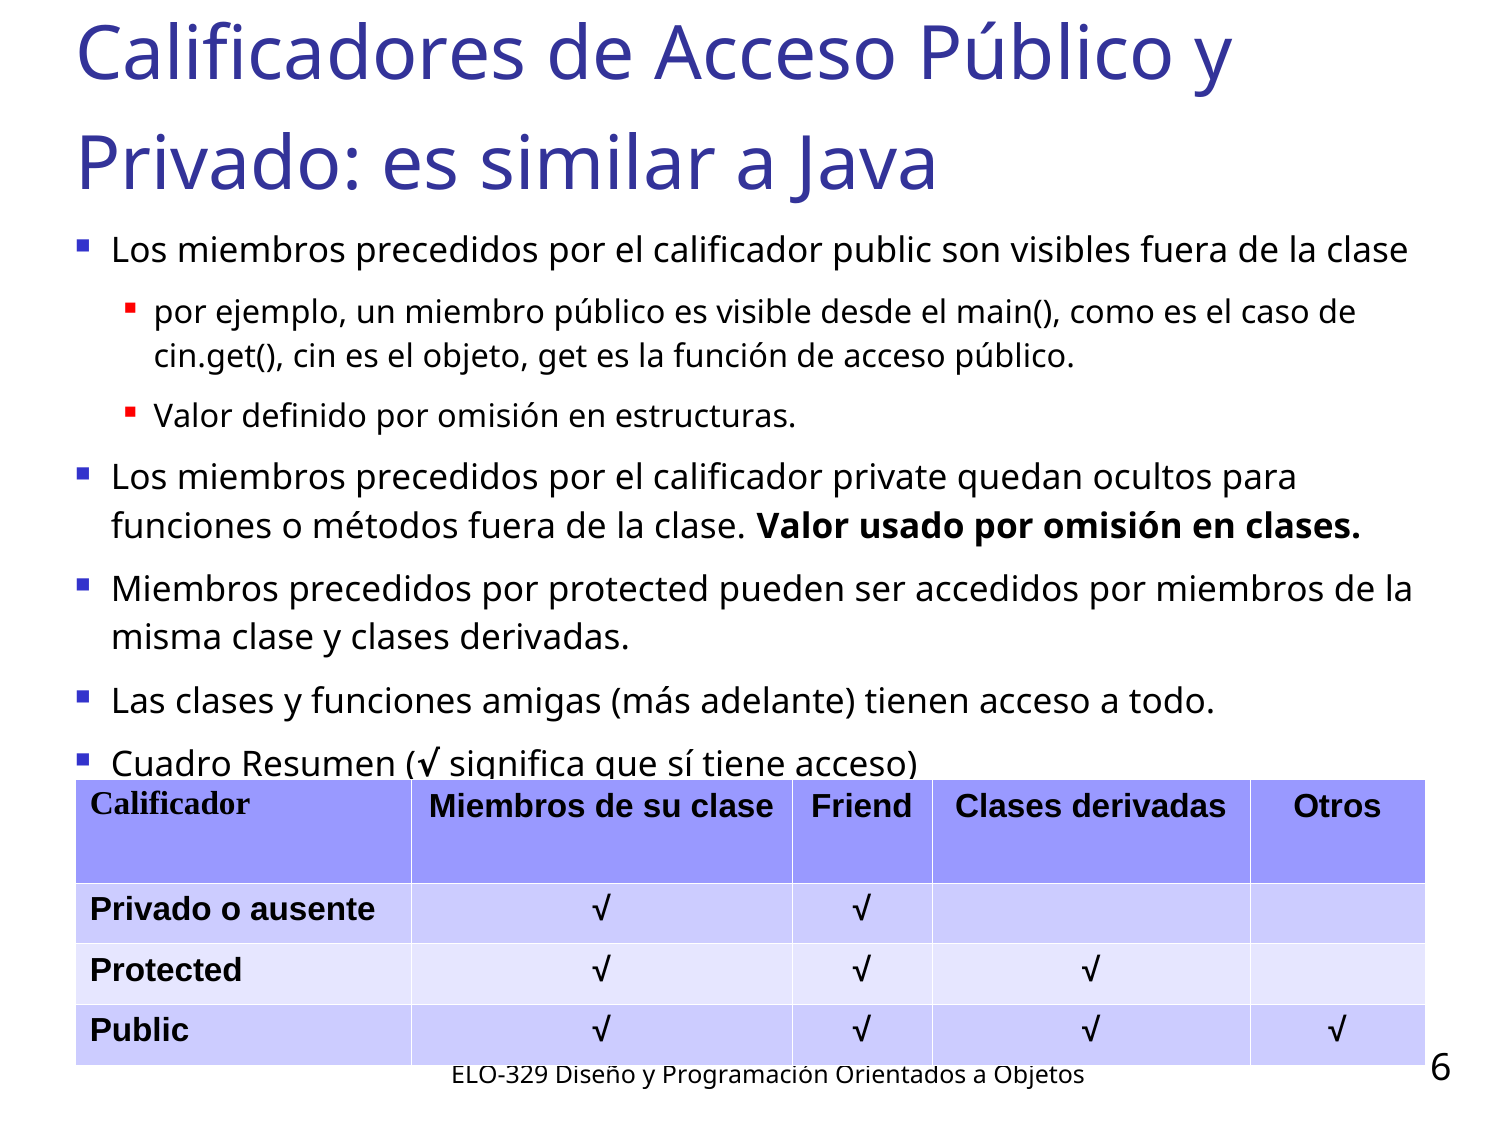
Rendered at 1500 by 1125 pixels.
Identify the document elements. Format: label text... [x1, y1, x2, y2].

table_cell Protected [76, 944, 411, 1004]
table_cell [1251, 884, 1425, 943]
table_header Miembros de su clase [412, 780, 792, 883]
table_cell √ [933, 944, 1250, 1004]
table_cell √ [933, 1005, 1250, 1065]
table_header Otros [1251, 780, 1425, 883]
table_cell [933, 884, 1250, 943]
table_cell Public [76, 1005, 411, 1065]
table_header Calificador [76, 780, 411, 883]
title Calificadores de Acceso Público y Privado: es similar a Java [75, 15, 1500, 187]
table_cell √ [1251, 1005, 1425, 1065]
table_header Friend [793, 780, 932, 883]
table_cell √ [412, 884, 792, 943]
table_cell Privado o ausente [76, 884, 411, 943]
table_cell √ [793, 1005, 932, 1065]
table_cell √ [793, 884, 932, 943]
table_header Clases derivadas [933, 780, 1250, 883]
table_cell [1251, 944, 1425, 1004]
table_cell √ [412, 944, 792, 1004]
table_cell √ [412, 1005, 792, 1065]
list Los miembros precedidos por el calificador public son visibles fuera de la clase por ejemplo, un miembro público es visible desde el main(), como es el caso de cin.get(), cin es el objeto, get es la función de acceso público. Valor definido por omisión en estructuras. Los miembros precedidos por el calificador private quedan ocultos para funciones o métodos fuera de la clase. Valor usado por omisión en clases. Miembros precedidos por protected pueden ser accedidos por miembros de la misma clase y clases derivadas. Las clases y funciones amigas (más adelante) tienen acceso a todo. Cuadro Resumen (√ significa que sí tiene acceso) [75, 224, 1463, 788]
table_cell √ [793, 944, 932, 1004]
